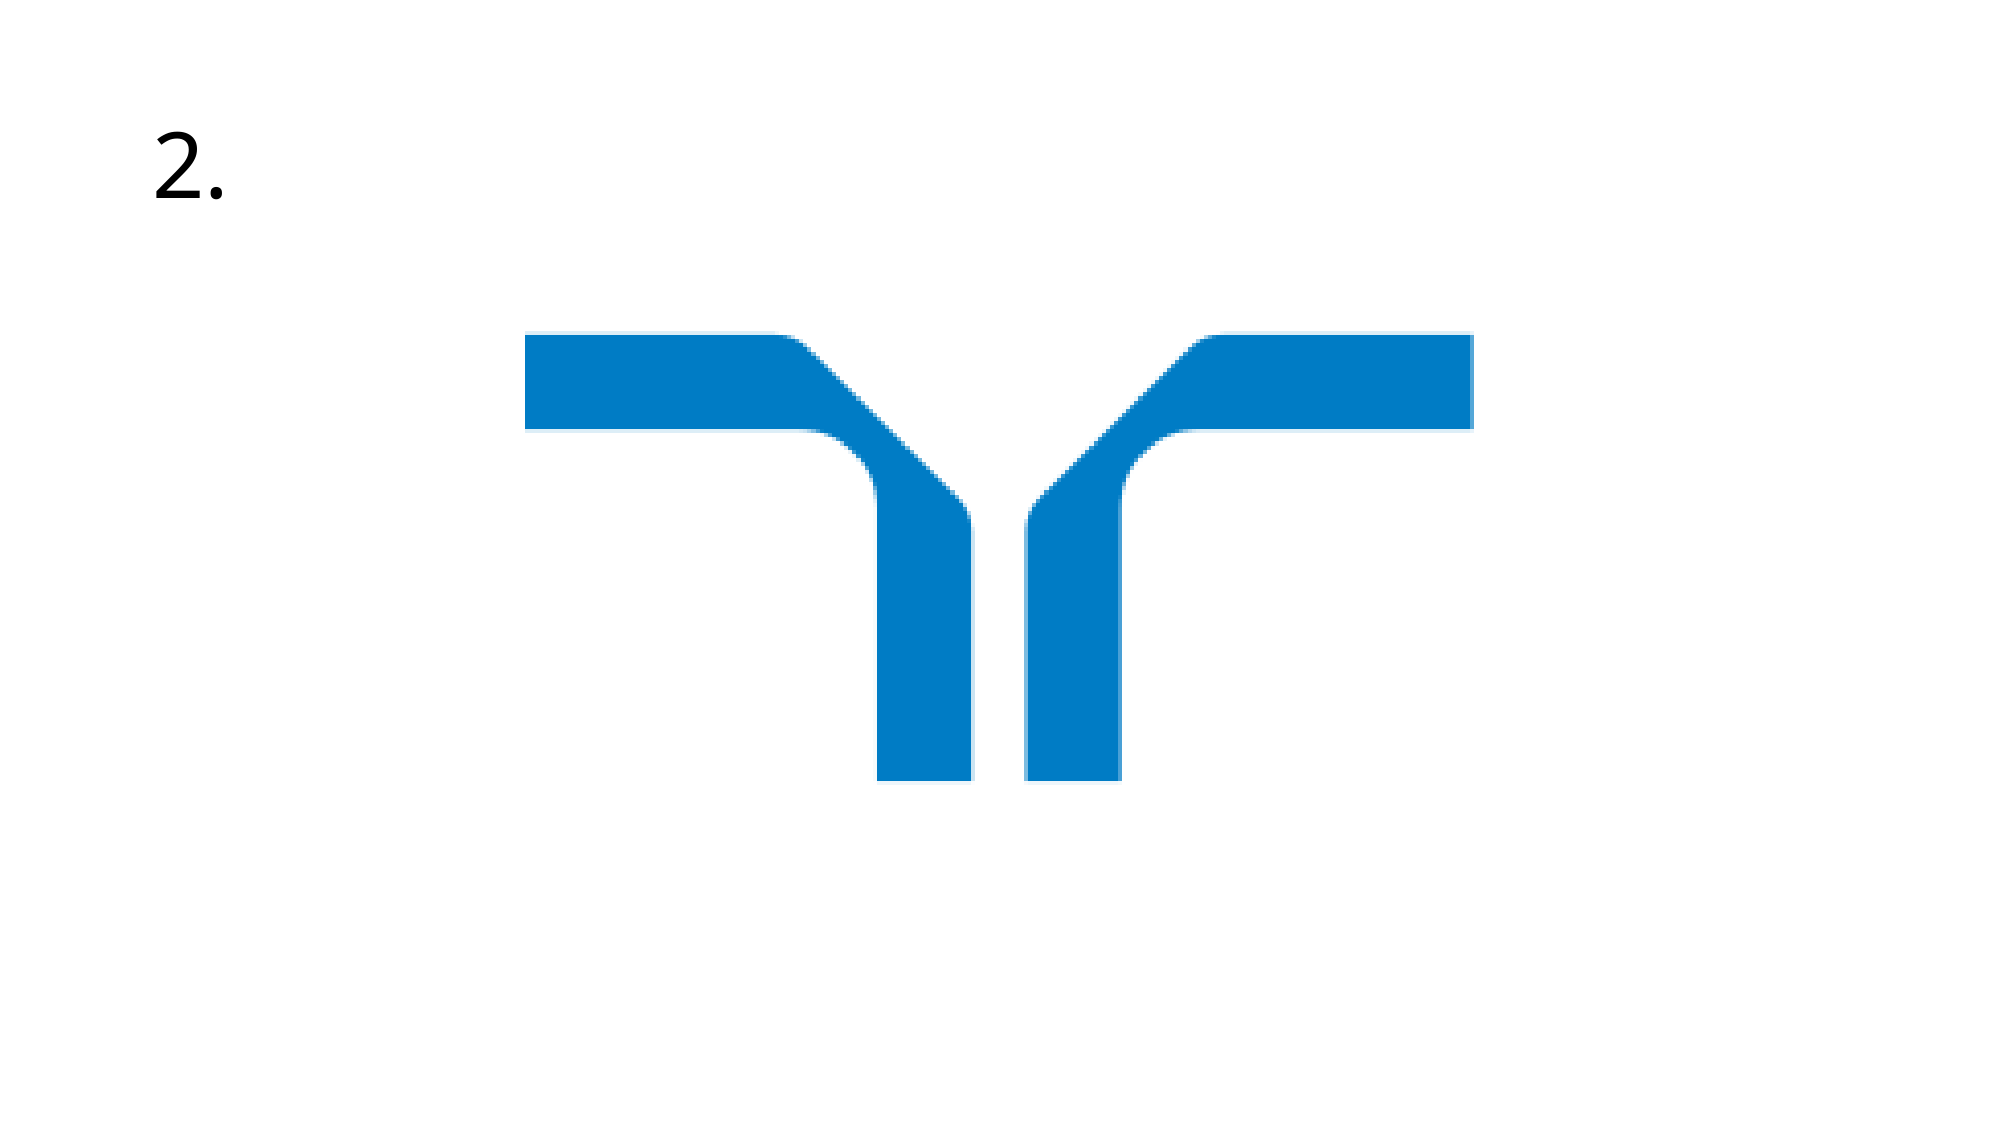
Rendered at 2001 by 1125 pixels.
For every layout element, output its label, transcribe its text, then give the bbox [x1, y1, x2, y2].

picture [489, 303, 1511, 822]
title 2. [137, 59, 1863, 278]
